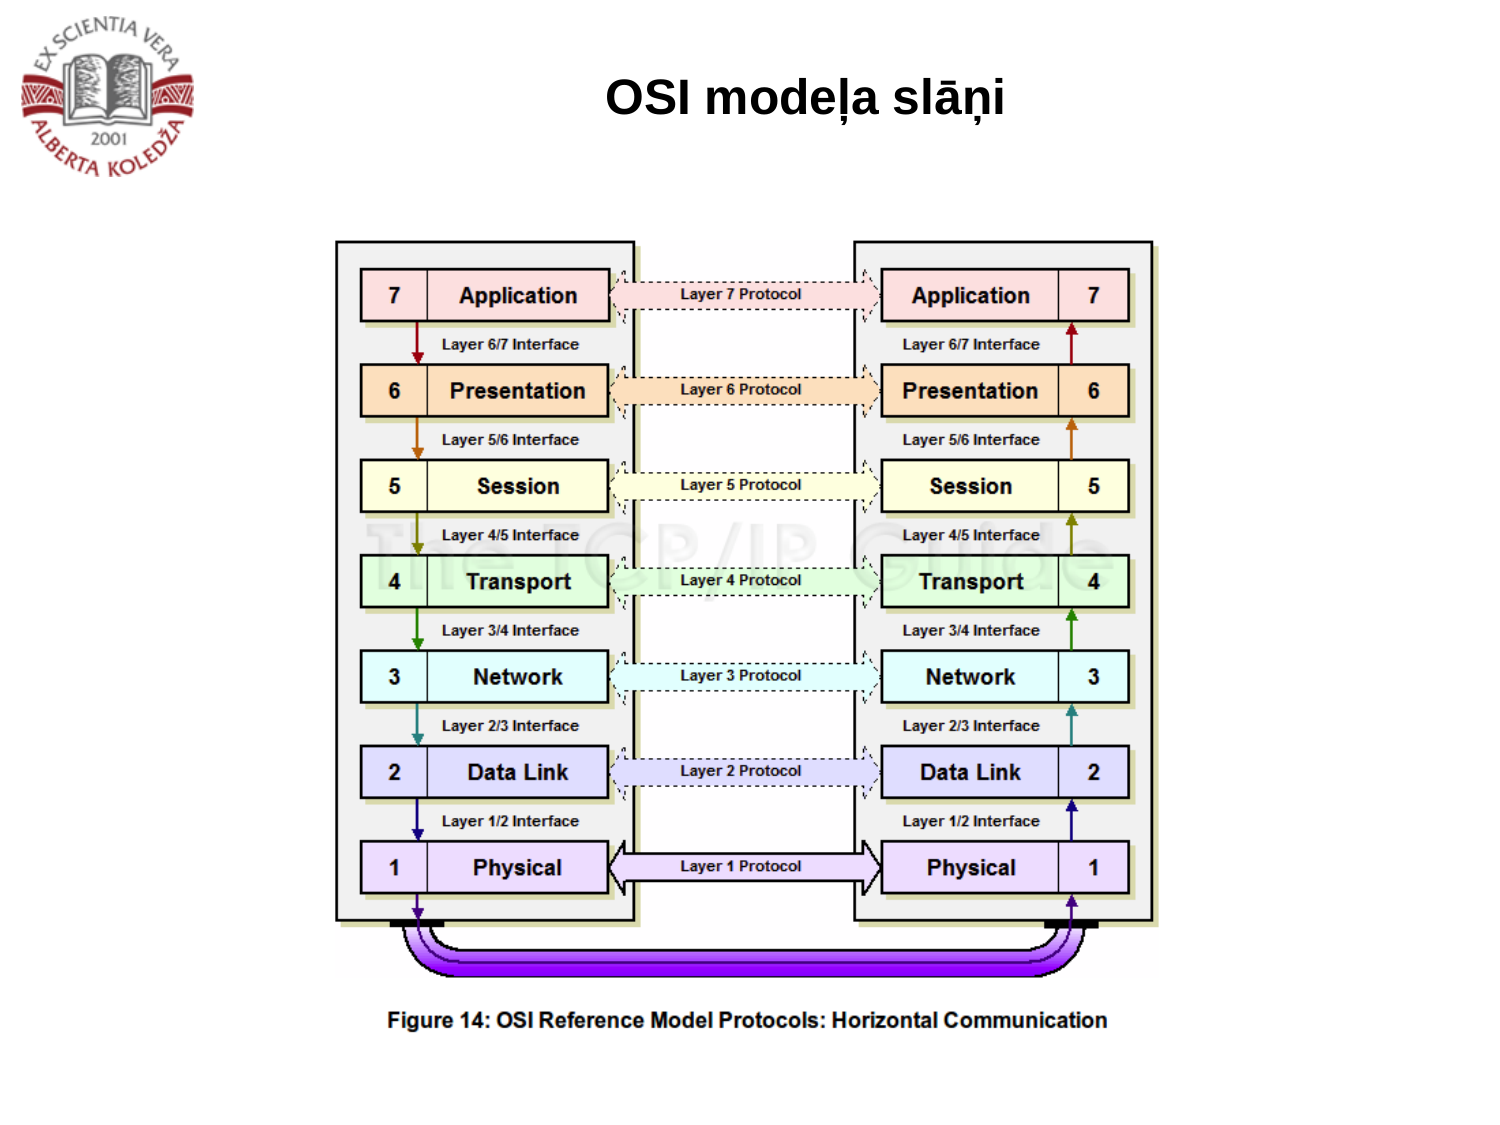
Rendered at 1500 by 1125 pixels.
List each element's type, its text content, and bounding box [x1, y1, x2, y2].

picture [21, 16, 194, 177]
picture [330, 234, 1167, 1039]
title OSI modeļa slāņi [187, 44, 1425, 150]
